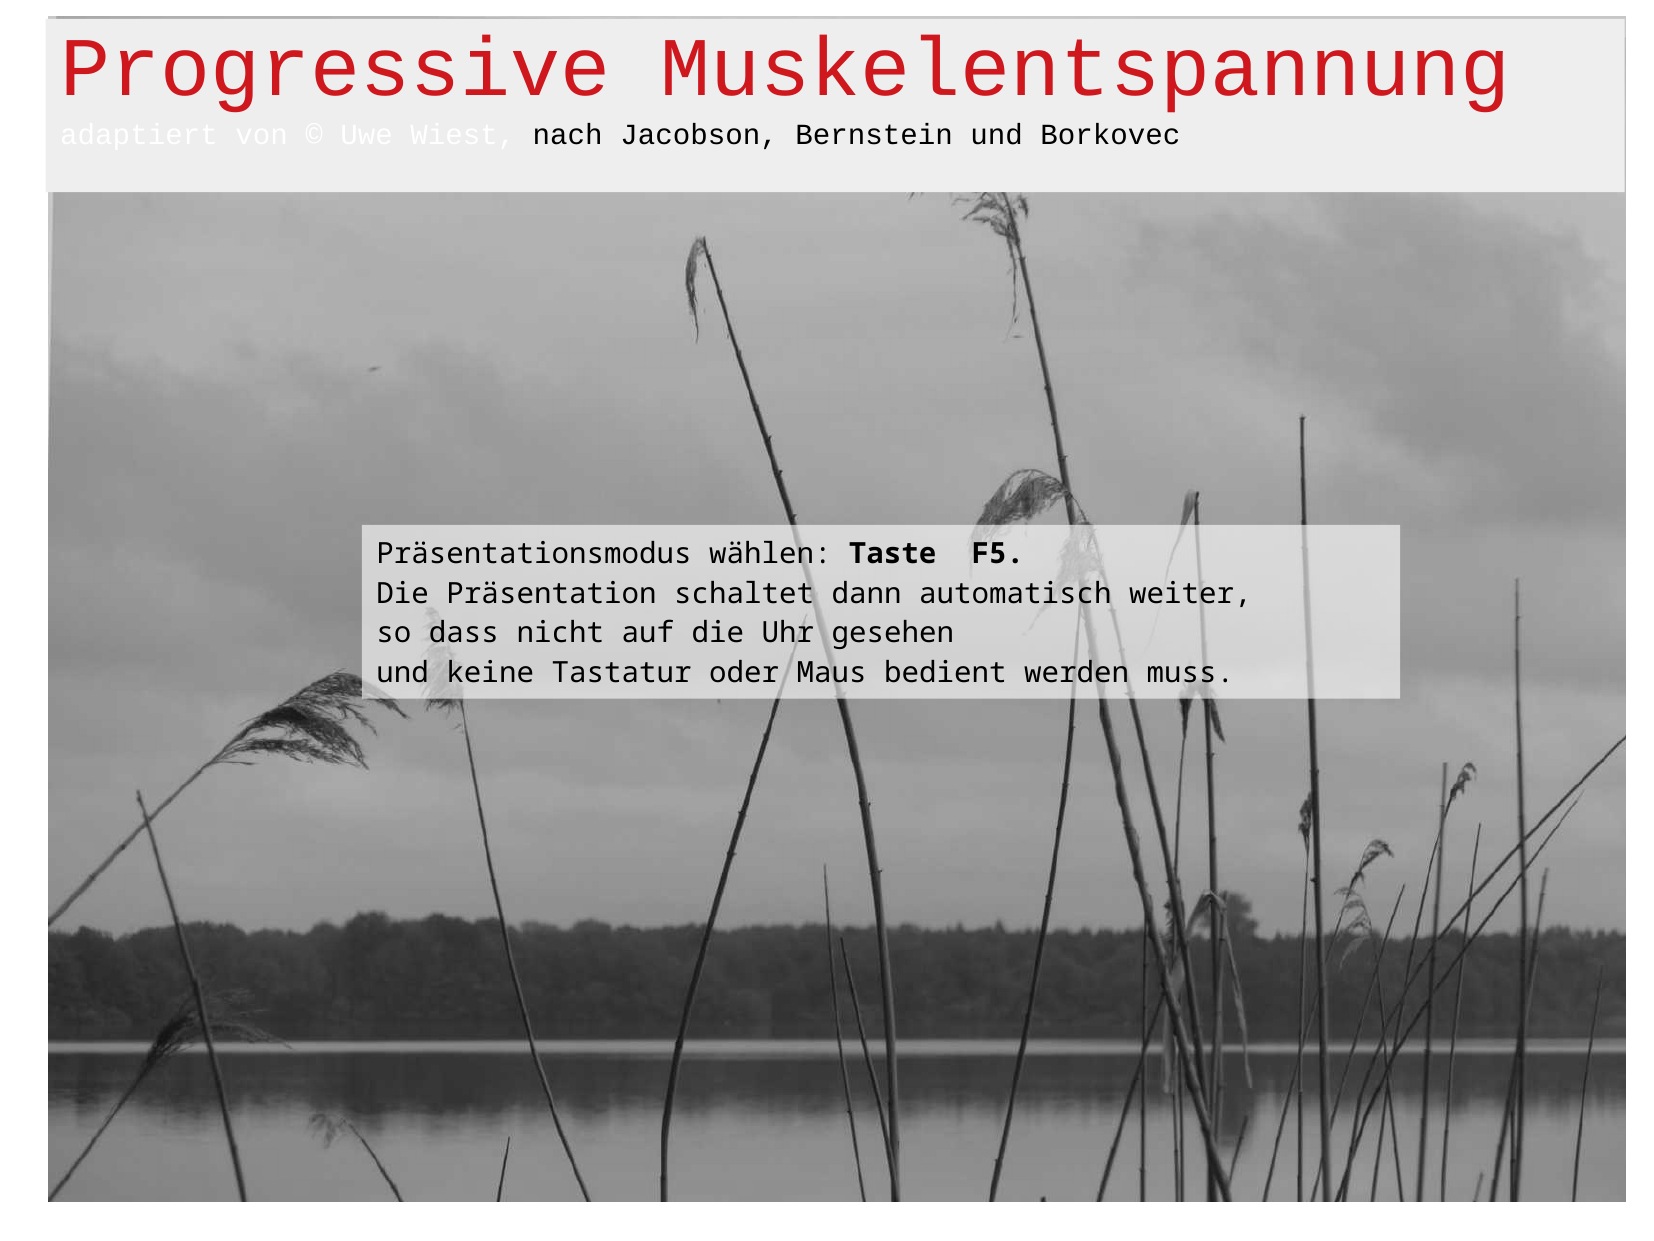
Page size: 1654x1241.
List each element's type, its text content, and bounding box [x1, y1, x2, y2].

text_box Präsentationsmodus wählen: Taste F5. Die Präsentation schaltet dann automatisch weiter, so dass nicht auf die Uhr gesehen und keine Tastatur oder Maus bedient werden muss. [361, 524, 1401, 664]
picture [48, 16, 1626, 1202]
text_box Progressive Muskelentspannung adaptiert von © Uwe Wiest, nach Jacobson, Bernstein und Borkovec [45, 18, 1625, 193]
